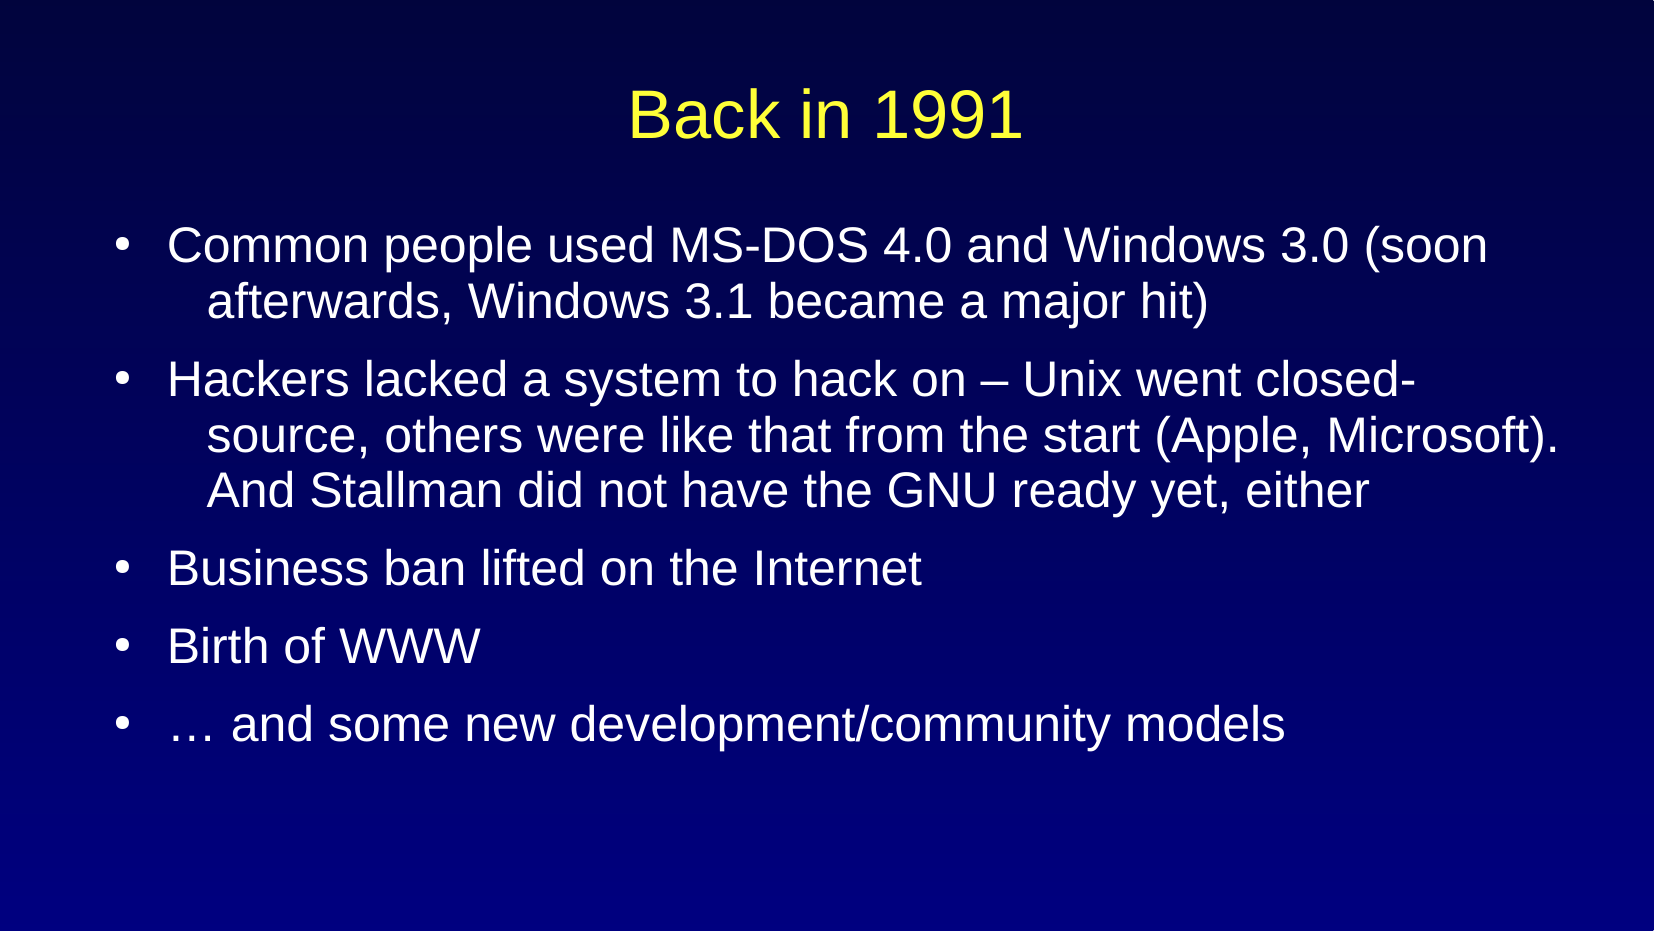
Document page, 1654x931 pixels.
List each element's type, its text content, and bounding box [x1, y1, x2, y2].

list Common people used MS-DOS 4.0 and Windows 3.0 (soon afterwards, Windows 3.1 became a major hit) Hackers lacked a system to hack on – Unix went closed-source, others were like that from the start (Apple, Microsoft). And Stallman did not have the GNU ready yet, either Business ban lifted on the Internet Birth of WWW … and some new development/community models [82, 217, 1571, 758]
title Back in 1991 [82, 37, 1571, 193]
